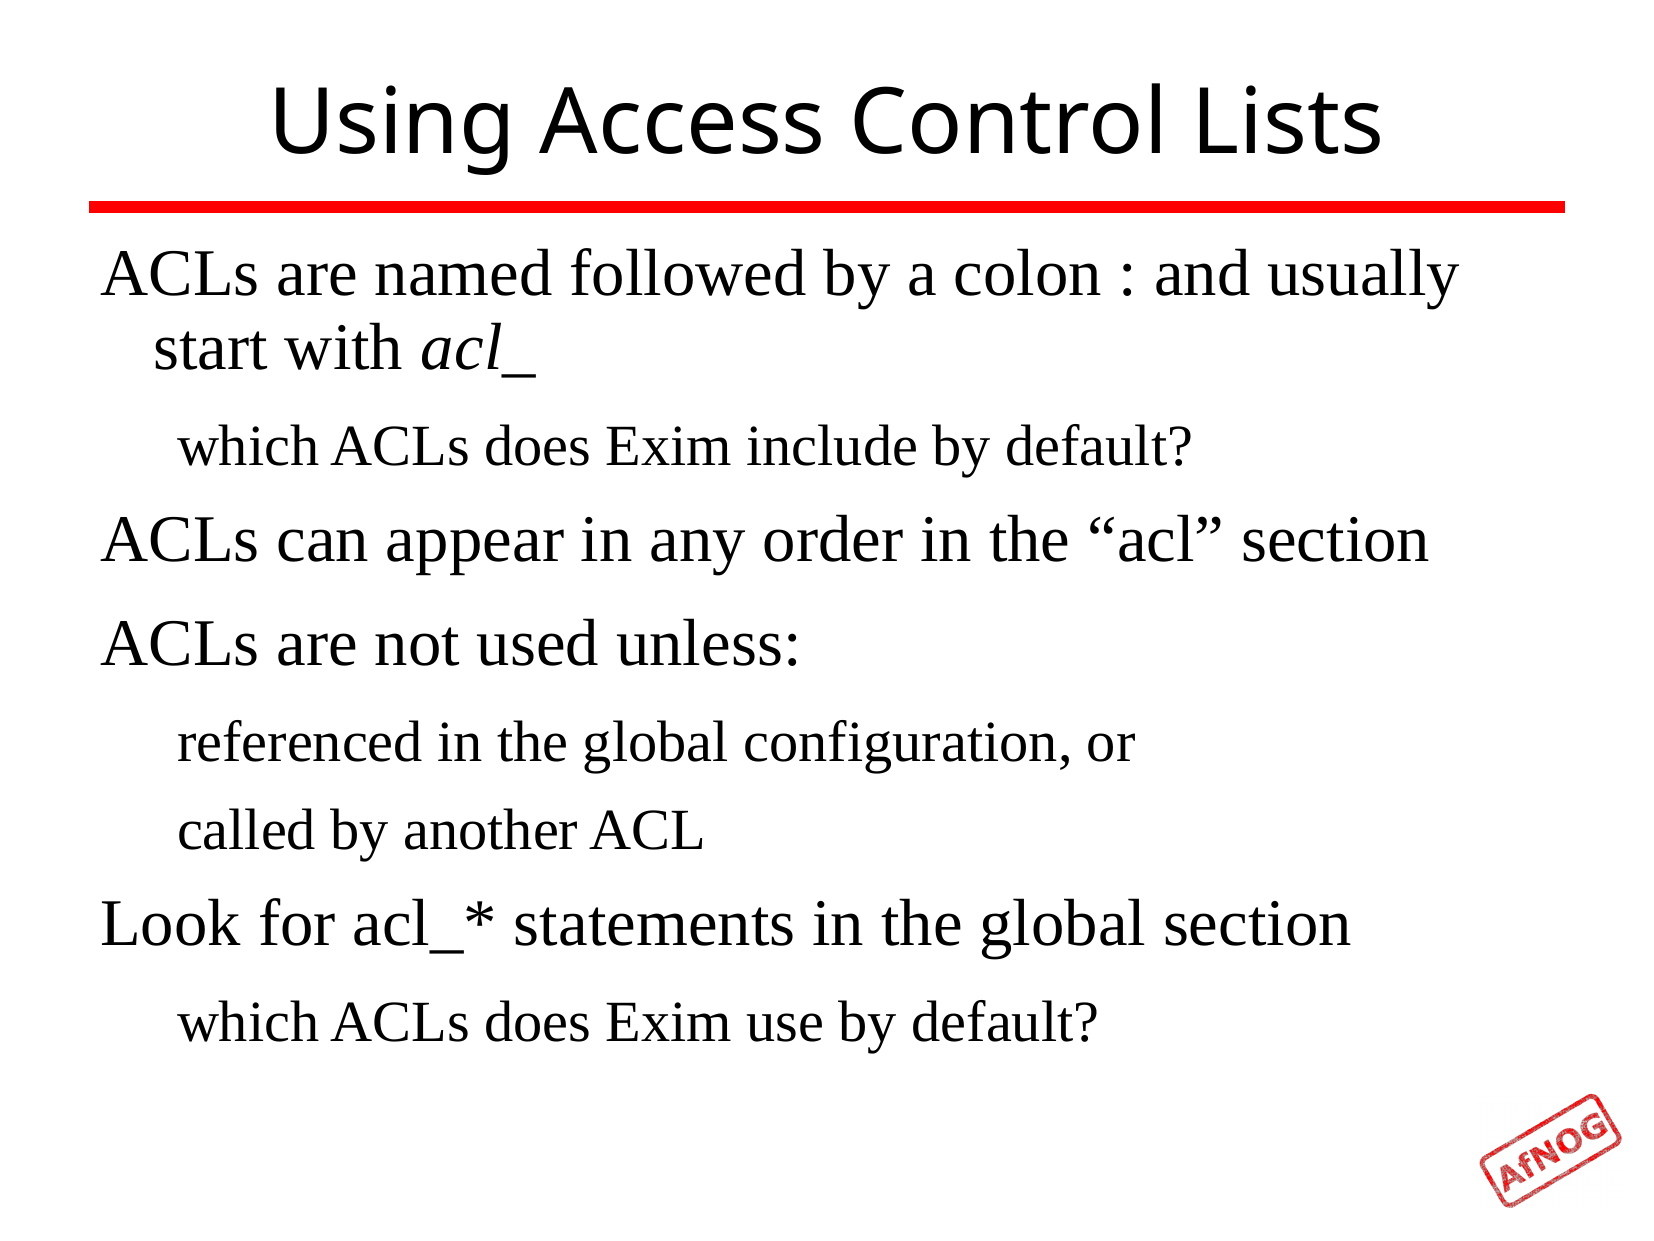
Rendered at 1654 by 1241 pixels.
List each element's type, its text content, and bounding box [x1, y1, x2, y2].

title Using Access Control Lists [88, 29, 1565, 207]
list ACLs are named followed by a colon : and usually start with acl_ which ACLs does Exim include by default? ACLs can appear in any order in the “acl” section ACLs are not used unless: referenced in the global configuration, or called by another ACL Look for acl_* statements in the global section which ACLs does Exim use by default? [82, 236, 1571, 1108]
picture [1476, 1090, 1625, 1211]
